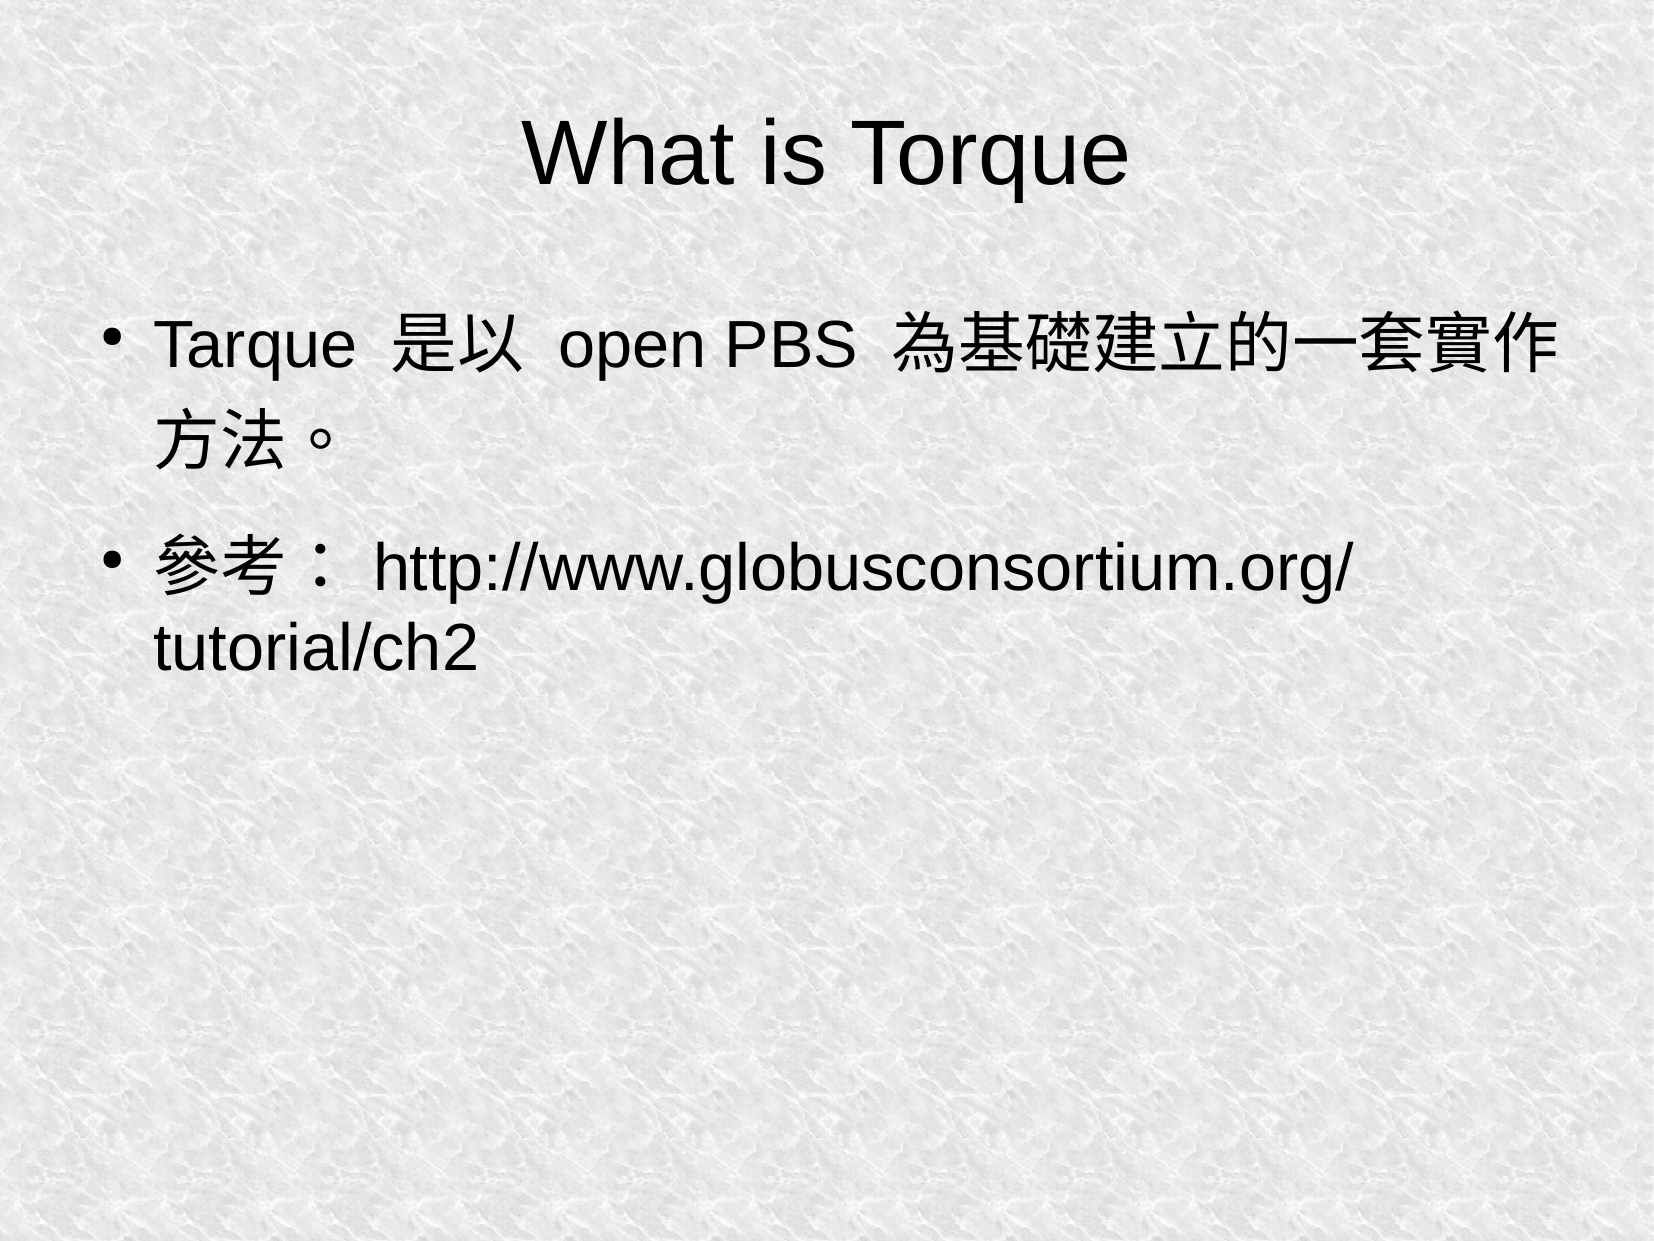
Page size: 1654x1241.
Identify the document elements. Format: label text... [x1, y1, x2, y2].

list Tarque 是以 open PBS 為基礎建立的一套實作方法。 參考：http://www.globusconsortium.org/tutorial/ch2 [82, 290, 1571, 1094]
picture [0, 0, 1654, 1241]
title What is Torque [82, 56, 1571, 250]
